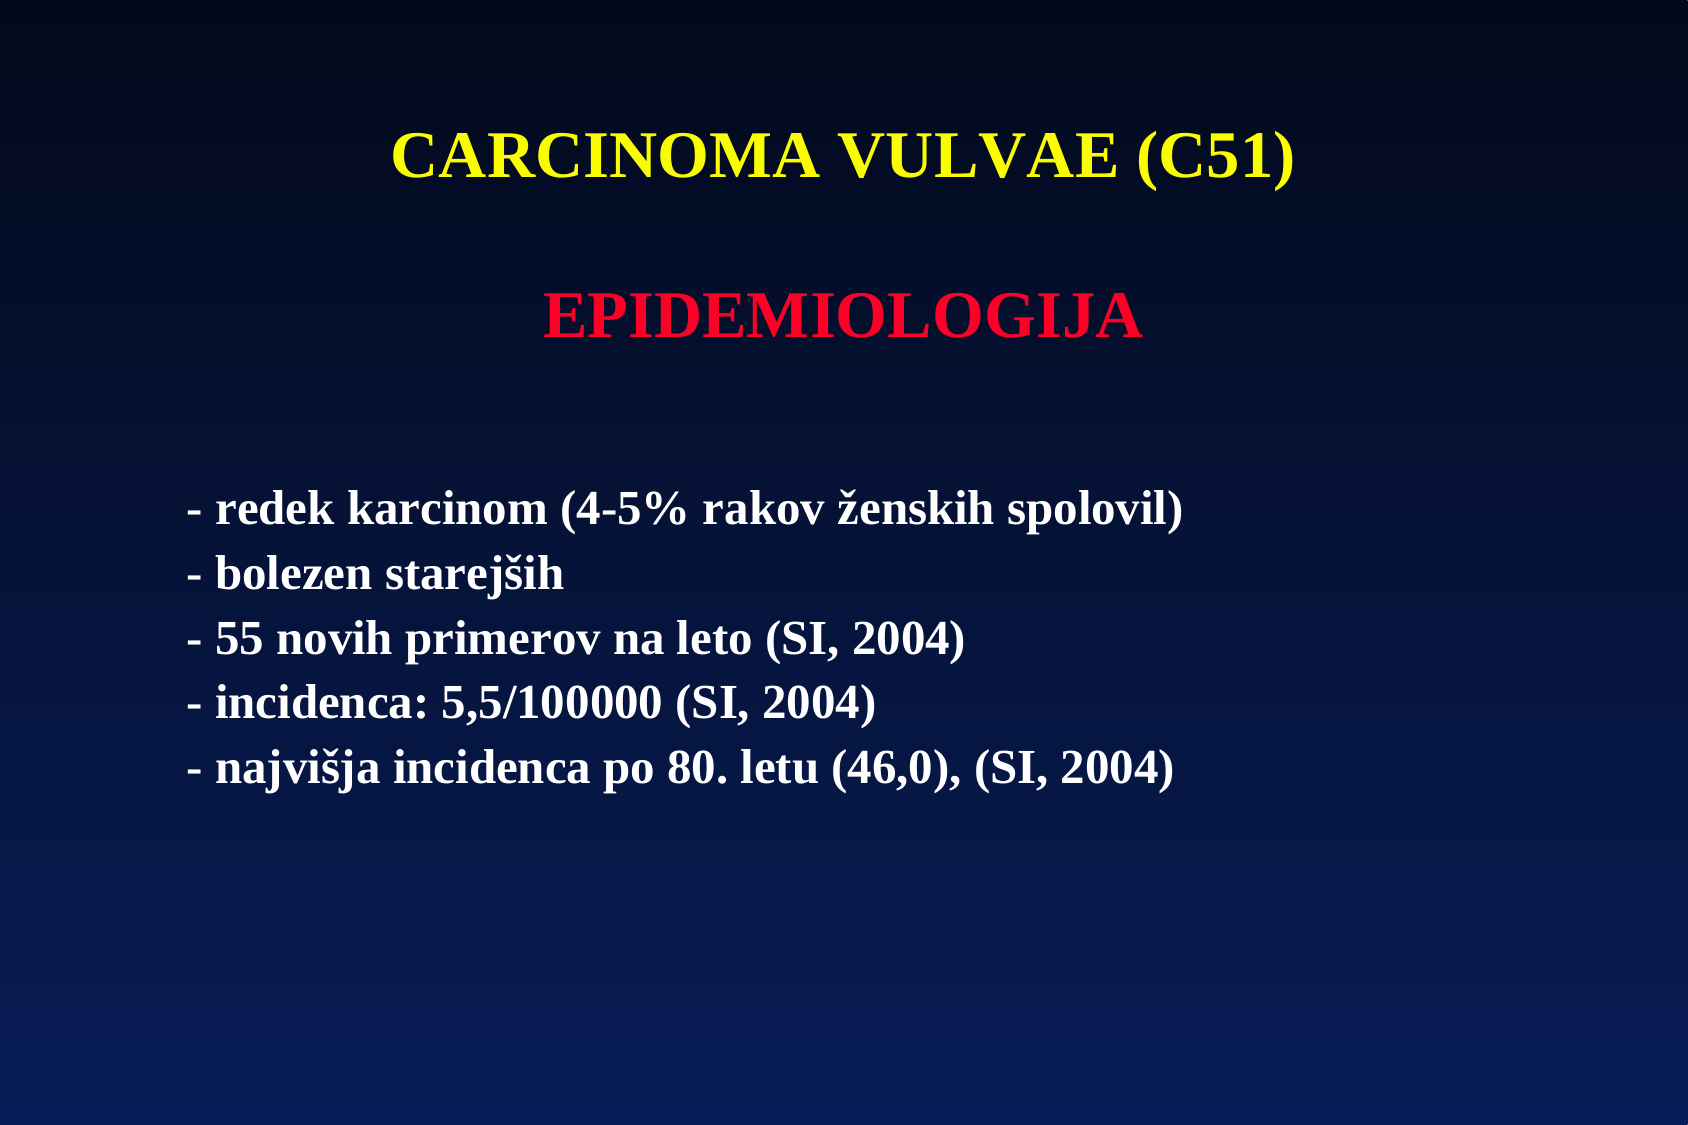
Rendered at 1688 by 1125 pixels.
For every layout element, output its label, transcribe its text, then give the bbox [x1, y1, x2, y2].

title CARCINOMA VULVAE (C51) EPIDEMIOLOGIJA [0, 62, 1688, 400]
list - redek karcinom (4-5% rakov ženskih spolovil) - bolezen starejših - 55 novih primerov na leto (SI, 2004) - incidenca: 5,5/100000 (SI, 2004) - najvišja incidenca po 80. letu (46,0), (SI, 2004) [124, 474, 1588, 1063]
